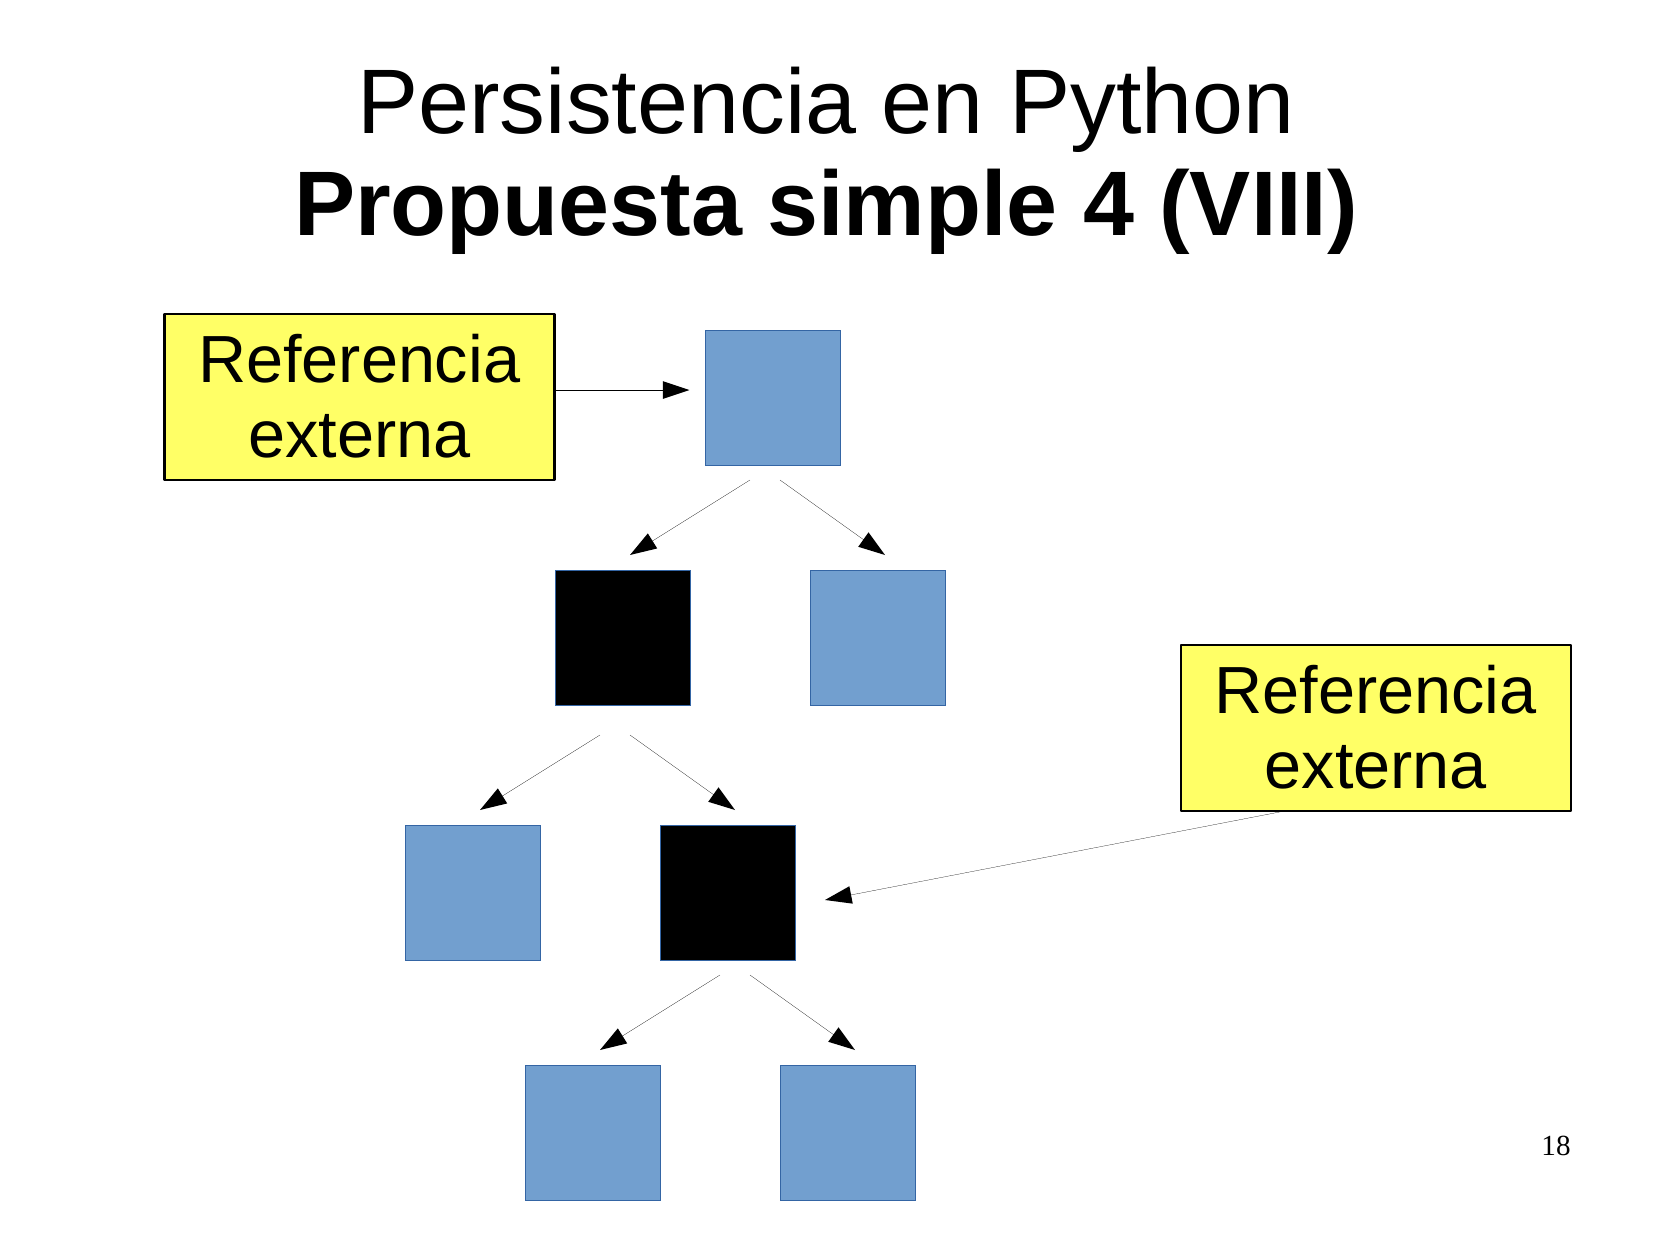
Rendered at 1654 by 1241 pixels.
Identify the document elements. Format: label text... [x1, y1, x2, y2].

text_box Referencia externa [1180, 645, 1571, 812]
text_box [525, 1065, 661, 1201]
text_box [780, 1065, 916, 1201]
text_box [82, 49, 1571, 1010]
text_box Referencia externa [164, 313, 555, 481]
